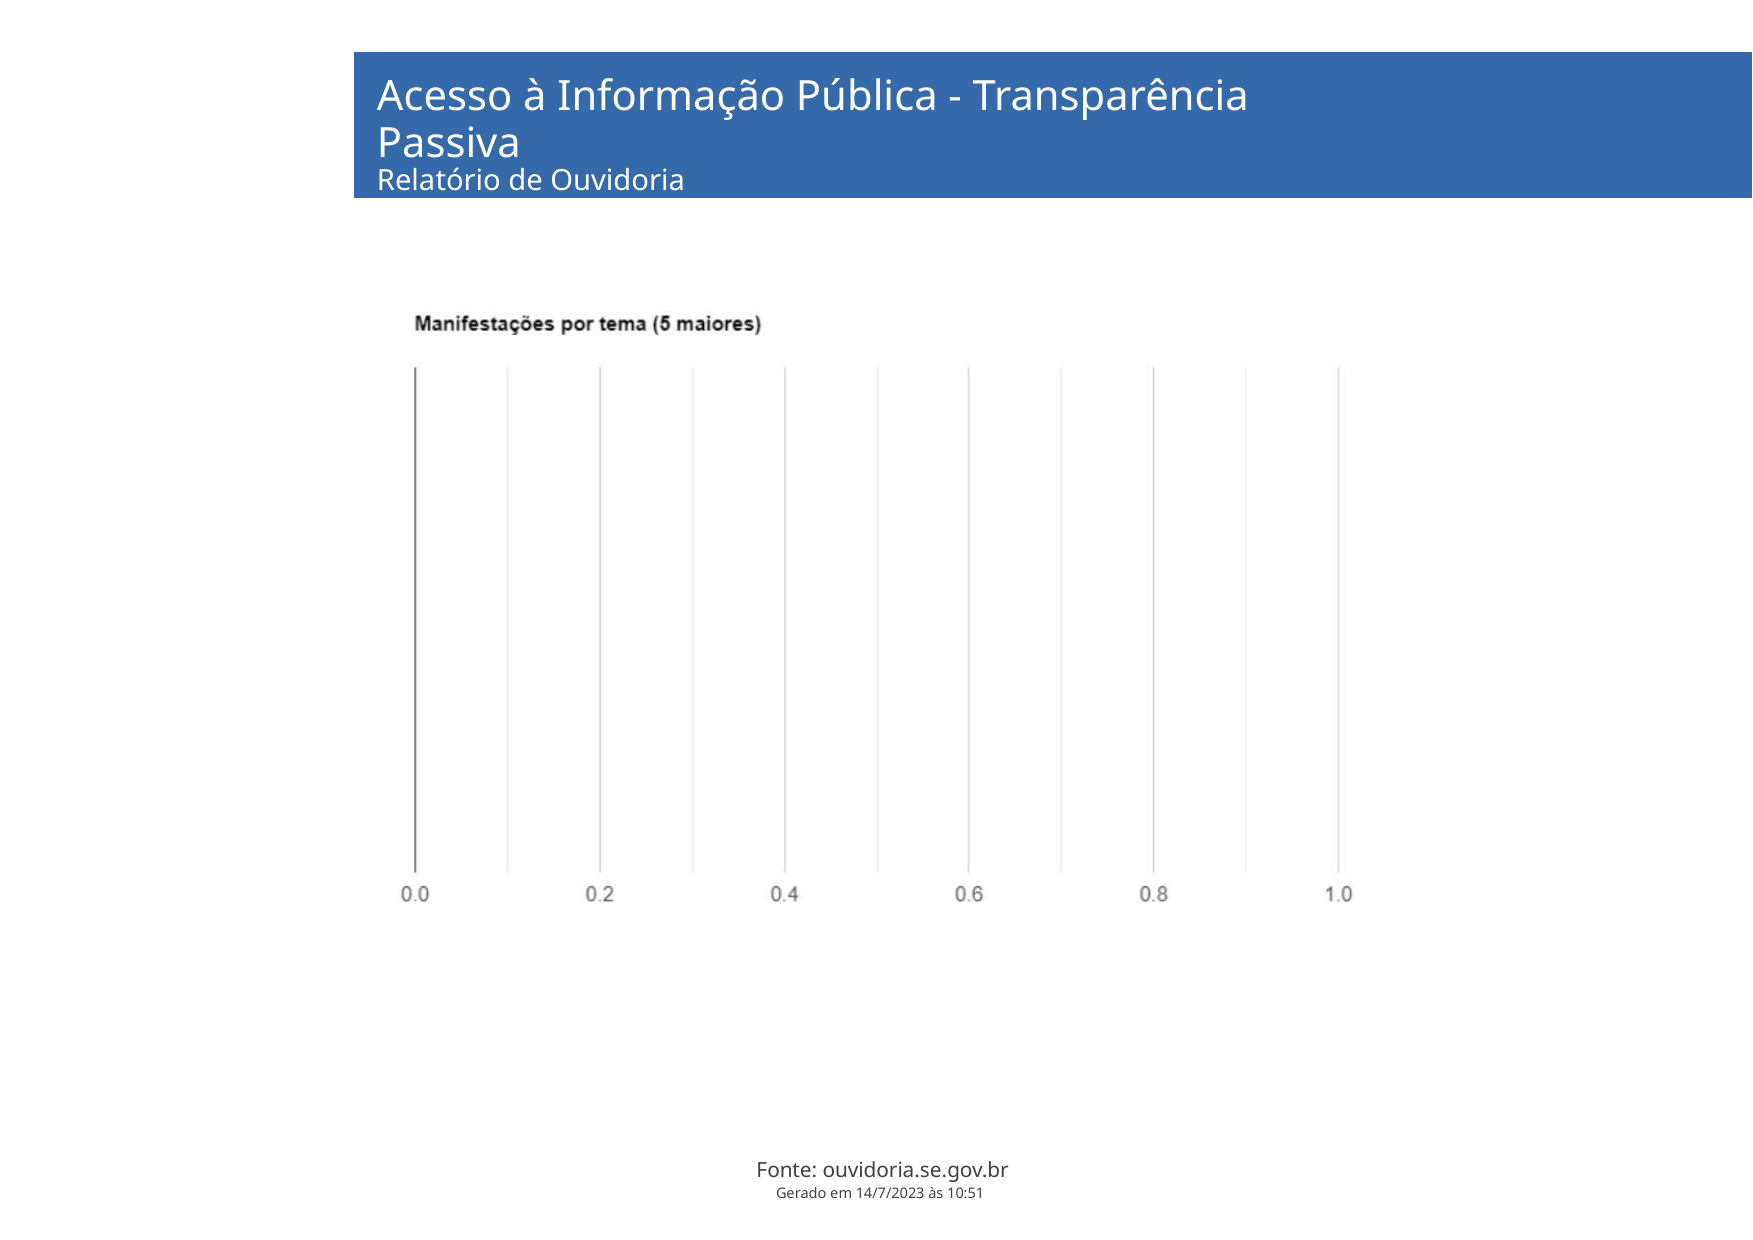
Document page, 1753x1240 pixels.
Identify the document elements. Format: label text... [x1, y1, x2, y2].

text_box Fonte: ouvidoria.se.gov.br Gerado em 14/7/2023 às 10:51 [756, 1158, 1023, 1202]
text_box Acesso à Informação Pública - Transparência Passiva Relatório de Ouvidoria EMSETUR - Janeiro a Janeiro de 2023 [376, 72, 1403, 228]
text_box [354, 52, 1752, 198]
text_box [155, 211, 1599, 1028]
